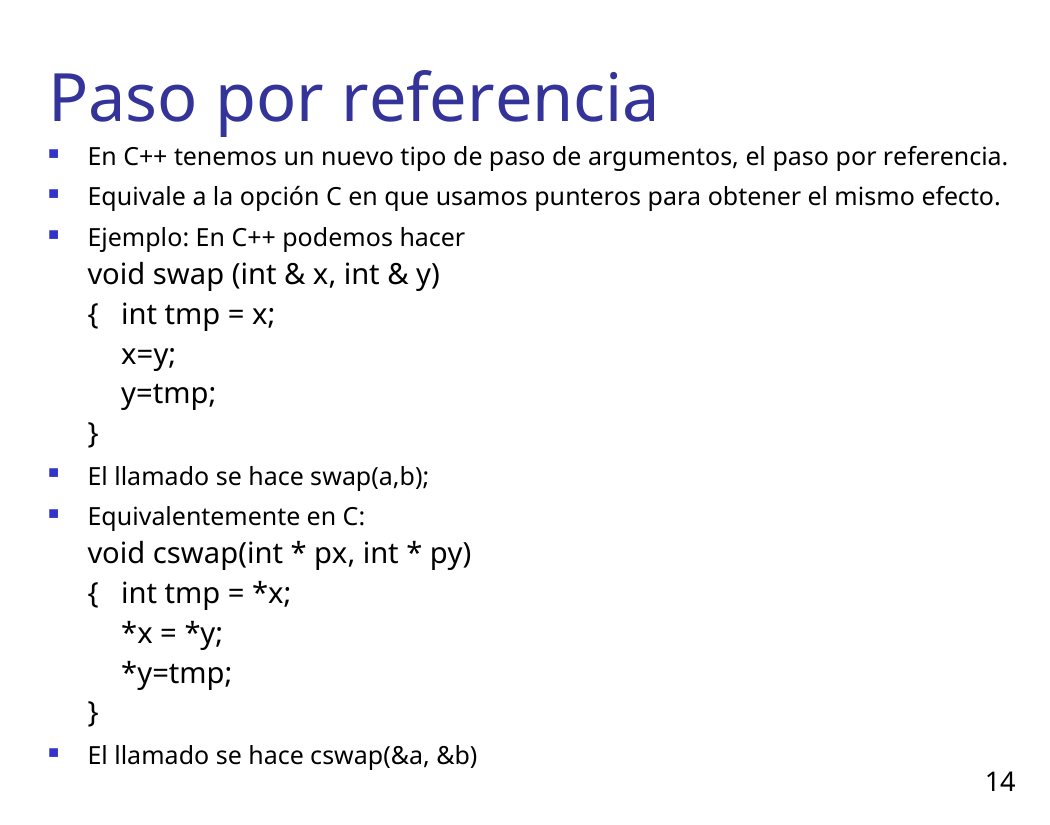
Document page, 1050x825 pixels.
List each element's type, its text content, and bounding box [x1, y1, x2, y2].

list En C++ tenemos un nuevo tipo de paso de argumentos, el paso por referencia. Equivale a la opción C en que usamos punteros para obtener el mismo efecto. Ejemplo: En C++ podemos hacer void swap (int & x, int & y) { int tmp = x; x=y; y=tmp; } El llamado se hace swap(a,b); Equivalentemente en C: void cswap(int * px, int * py) { int tmp = *x; *x = *y; *y=tmp; } El llamado se hace cswap(&a, &b) [37, 133, 1023, 751]
title Paso por referencia [37, 26, 1026, 147]
